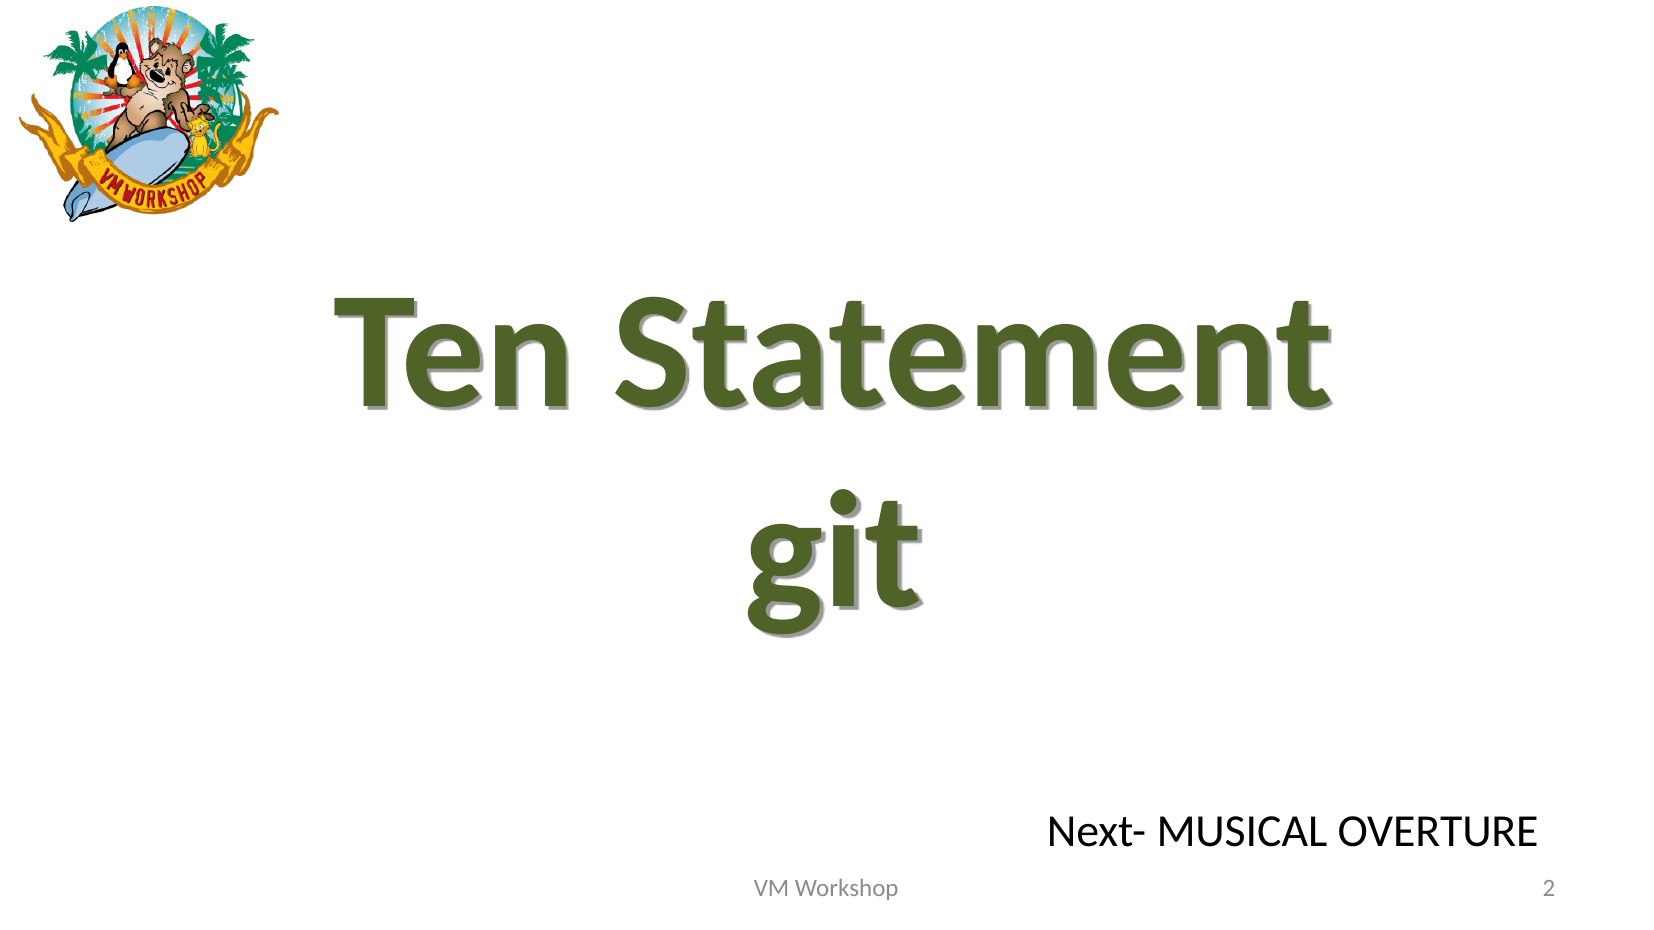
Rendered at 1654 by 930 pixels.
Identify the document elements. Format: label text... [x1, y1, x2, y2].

picture [19, 6, 279, 223]
slide_number <number> [1550, 861, 1571, 912]
title Ten Statement git [131, 314, 1537, 566]
title Next- MUSICAL OVERTURE [195, 714, 1550, 930]
